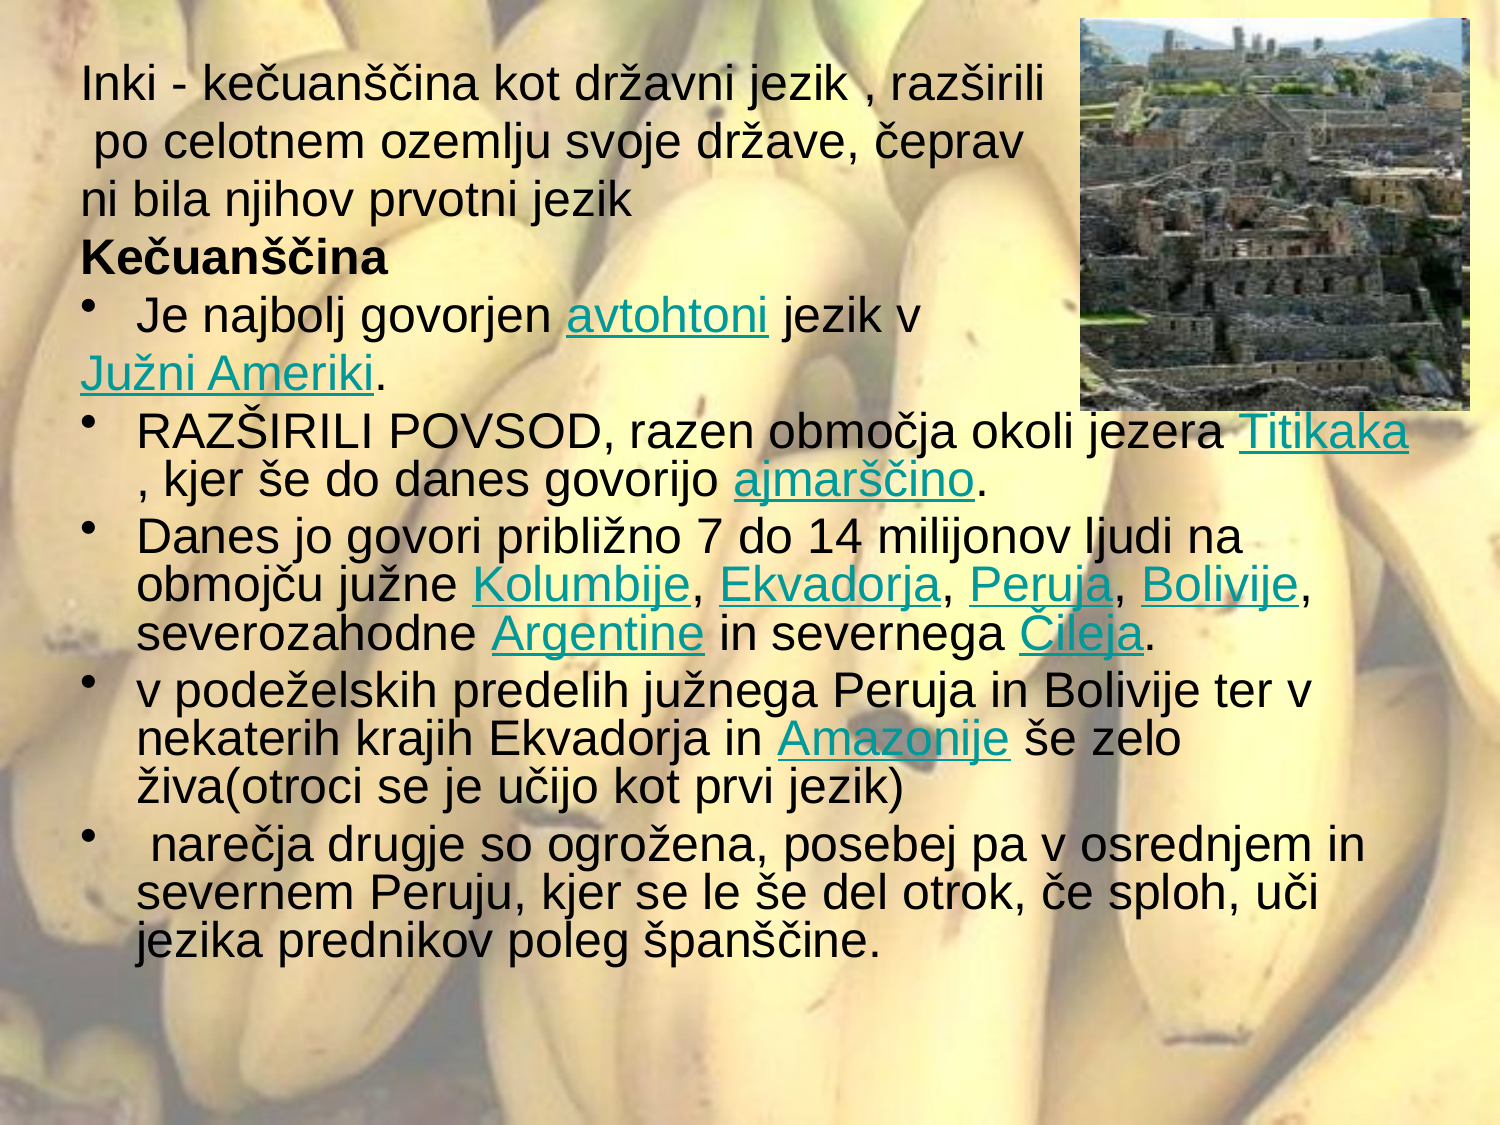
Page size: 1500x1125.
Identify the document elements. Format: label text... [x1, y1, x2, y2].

picture [0, 0, 1500, 1125]
list Inki - kečuanščina kot državni jezik , razširili po celotnem ozemlju svoje države, čeprav ni bila njihov prvotni jezik Kečuanščina Je najbolj govorjen avtohtoni jezik v Južni Ameriki. RAZŠIRILI POVSOD, razen območja okoli jezera Titikaka, kjer še do danes govorijo ajmarščino. Danes jo govori približno 7 do 14 milijonov ljudi na obmojču južne Kolumbije, Ekvadorja, Peruja, Bolivije, severozahodne Argentine in severnega Čileja. v podeželskih predelih južnega Peruja in Bolivije ter v nekaterih krajih Ekvadorja in Amazonije še zelo živa(otroci se je učijo kot prvi jezik) narečja drugje so ogrožena, posebej pa v osrednjem in severnem Peruju, kjer se le še del otrok, če sploh, uči jezika prednikov poleg španščine. [64, 54, 1425, 1083]
